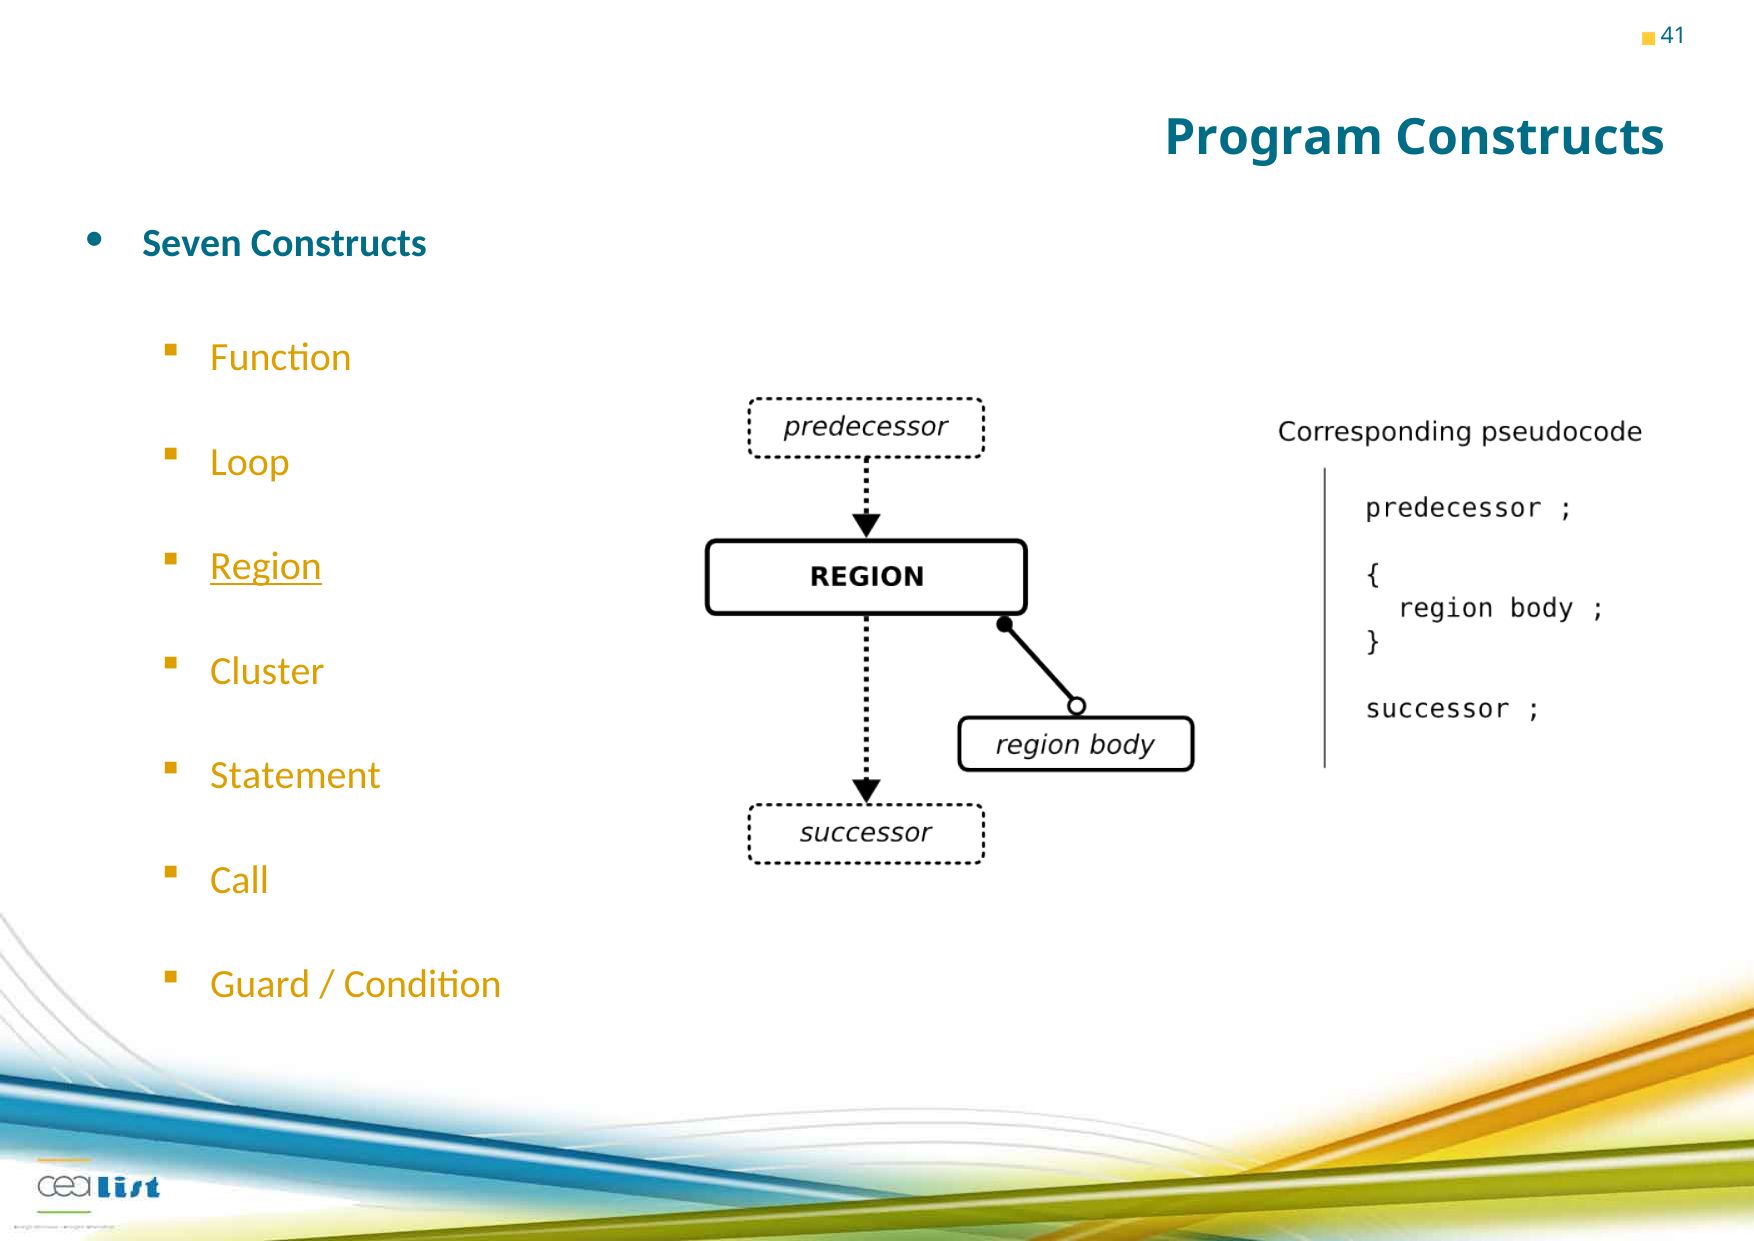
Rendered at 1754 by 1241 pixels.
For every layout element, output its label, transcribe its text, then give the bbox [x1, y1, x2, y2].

text_box <number> [1294, 12, 1704, 60]
title Program Constructs [72, 86, 1682, 183]
picture [0, 0, 1754, 1241]
list Seven Constructs Function Loop Region Cluster Statement Call Guard / Condition [68, 208, 1679, 1021]
